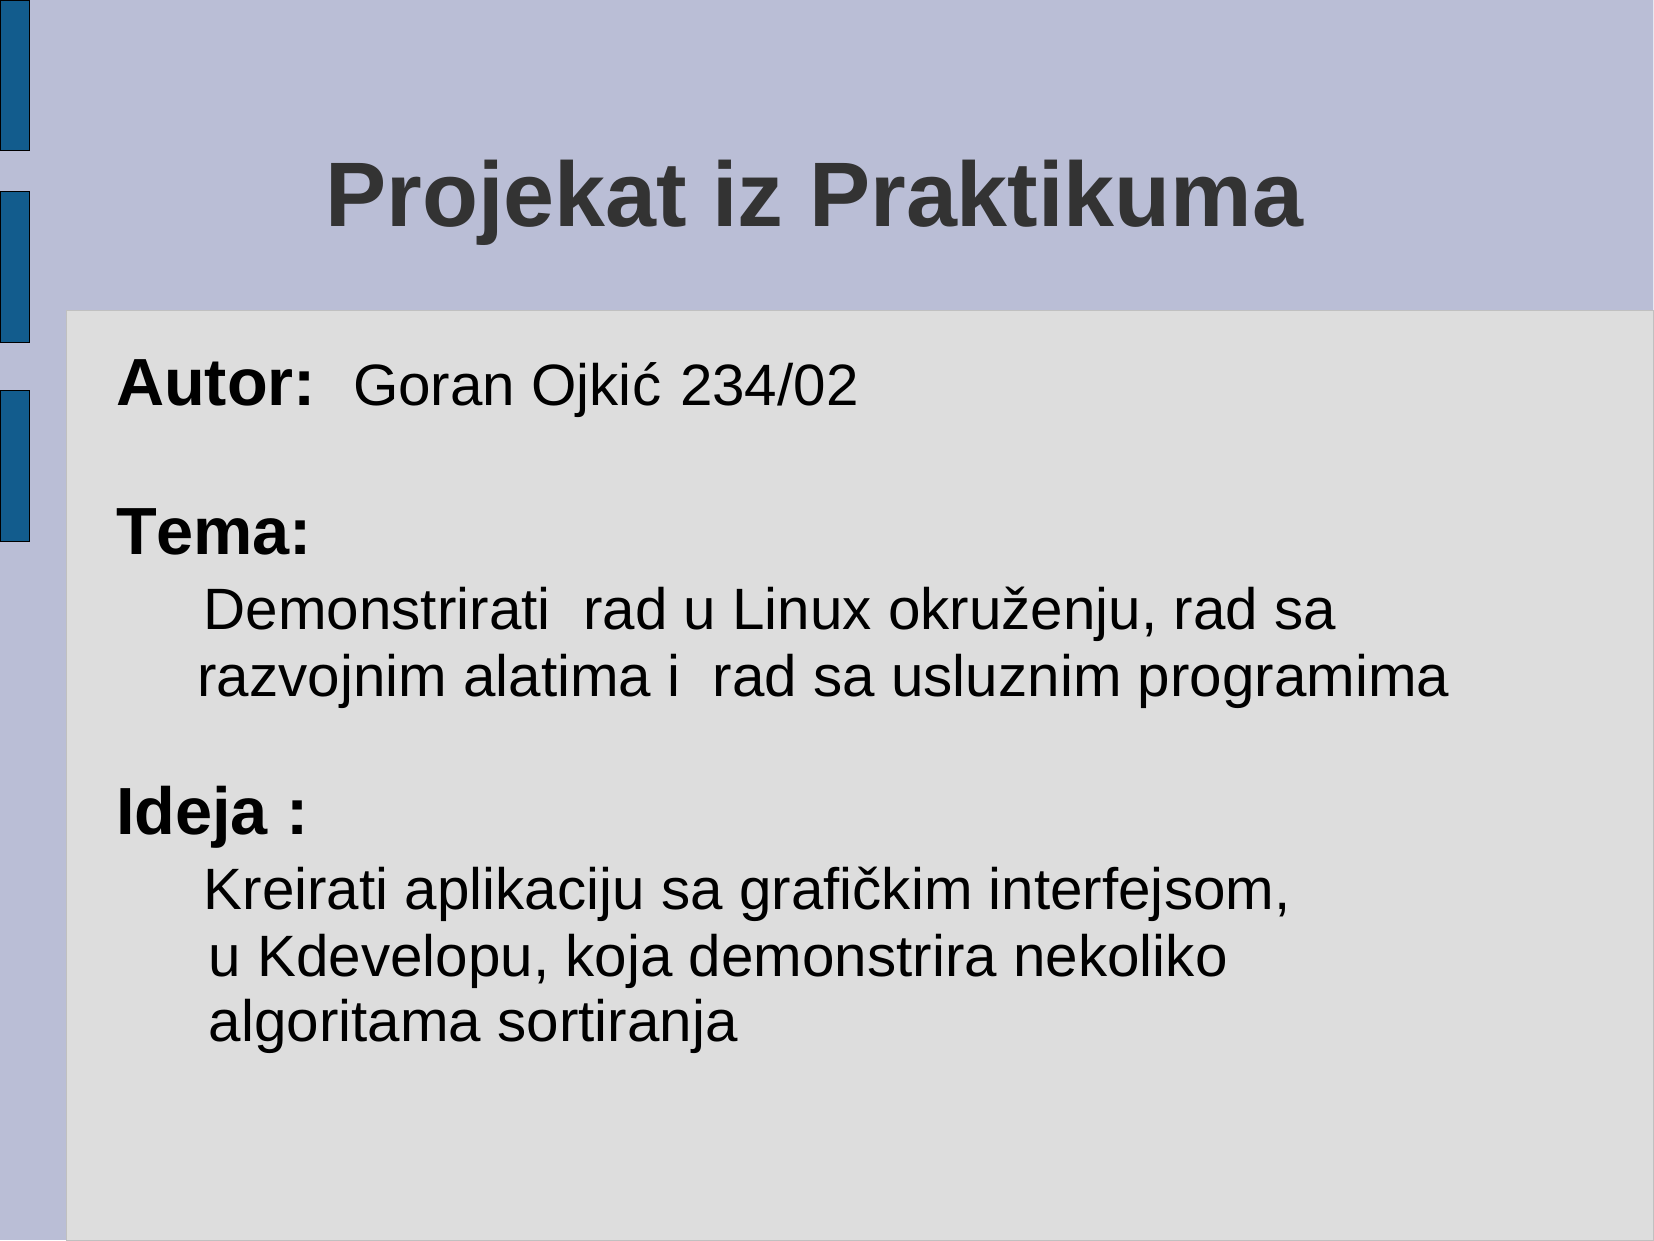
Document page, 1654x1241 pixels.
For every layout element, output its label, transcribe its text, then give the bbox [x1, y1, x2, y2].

title Projekat iz Praktikuma [121, 91, 1534, 299]
list Autor: Goran Ojkić 234/02 Tema: Demonstrirati rad u Linux okruženju, rad sa razvojnim alatima i rad sa usluznim programima Ideja : Kreirati aplikaciju sa grafičkim interfejsom, u Kdevelopu, koja demonstrira nekoliko algoritama sortiranja [121, 344, 1534, 1127]
